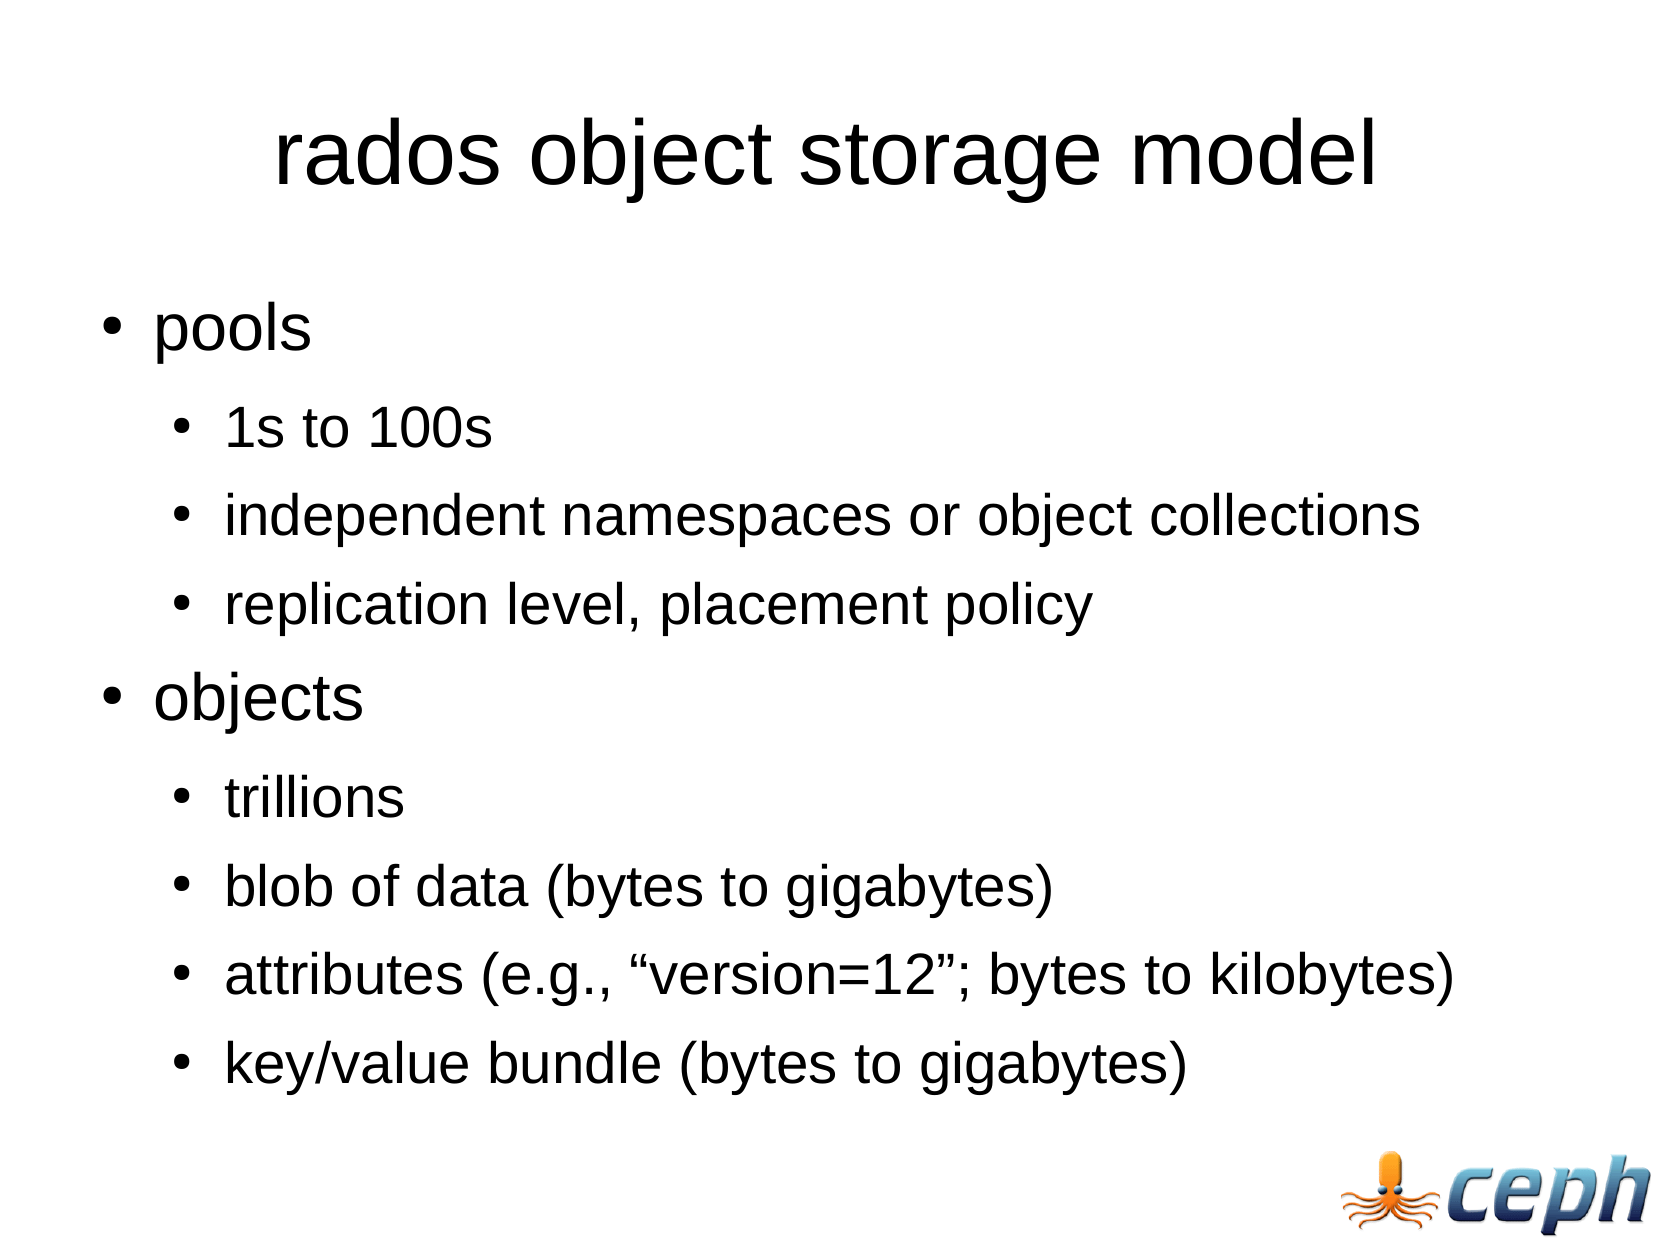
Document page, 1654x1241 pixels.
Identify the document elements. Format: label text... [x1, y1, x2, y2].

picture [1335, 1151, 1651, 1239]
list pools 1s to 100s independent namespaces or object collections replication level, placement policy objects trillions blob of data (bytes to gigabytes) attributes (e.g., “version=12”; bytes to kilobytes) key/value bundle (bytes to gigabytes) [82, 290, 1571, 1109]
title rados object storage model [82, 49, 1571, 257]
